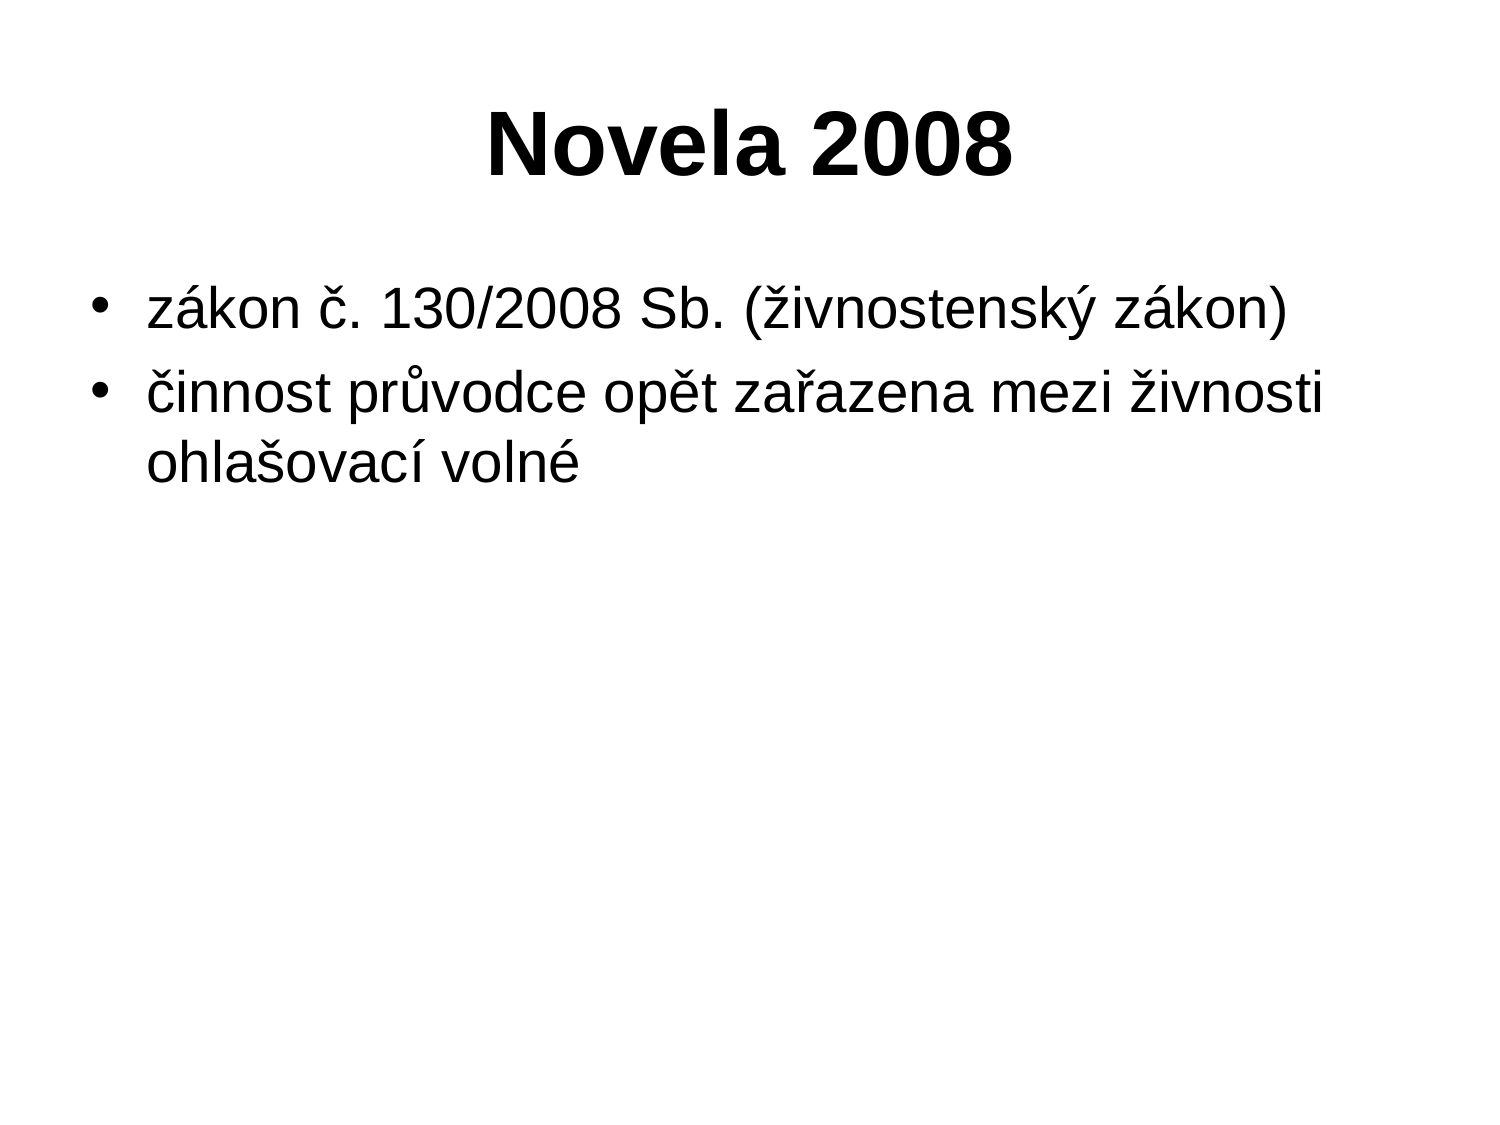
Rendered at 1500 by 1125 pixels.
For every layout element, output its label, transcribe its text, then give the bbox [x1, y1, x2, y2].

list zákon č. 130/2008 Sb. (živnostenský zákon) činnost průvodce opět zařazena mezi živnosti ohlašovací volné [75, 262, 1426, 1006]
title Novela 2008 [75, 45, 1426, 233]
